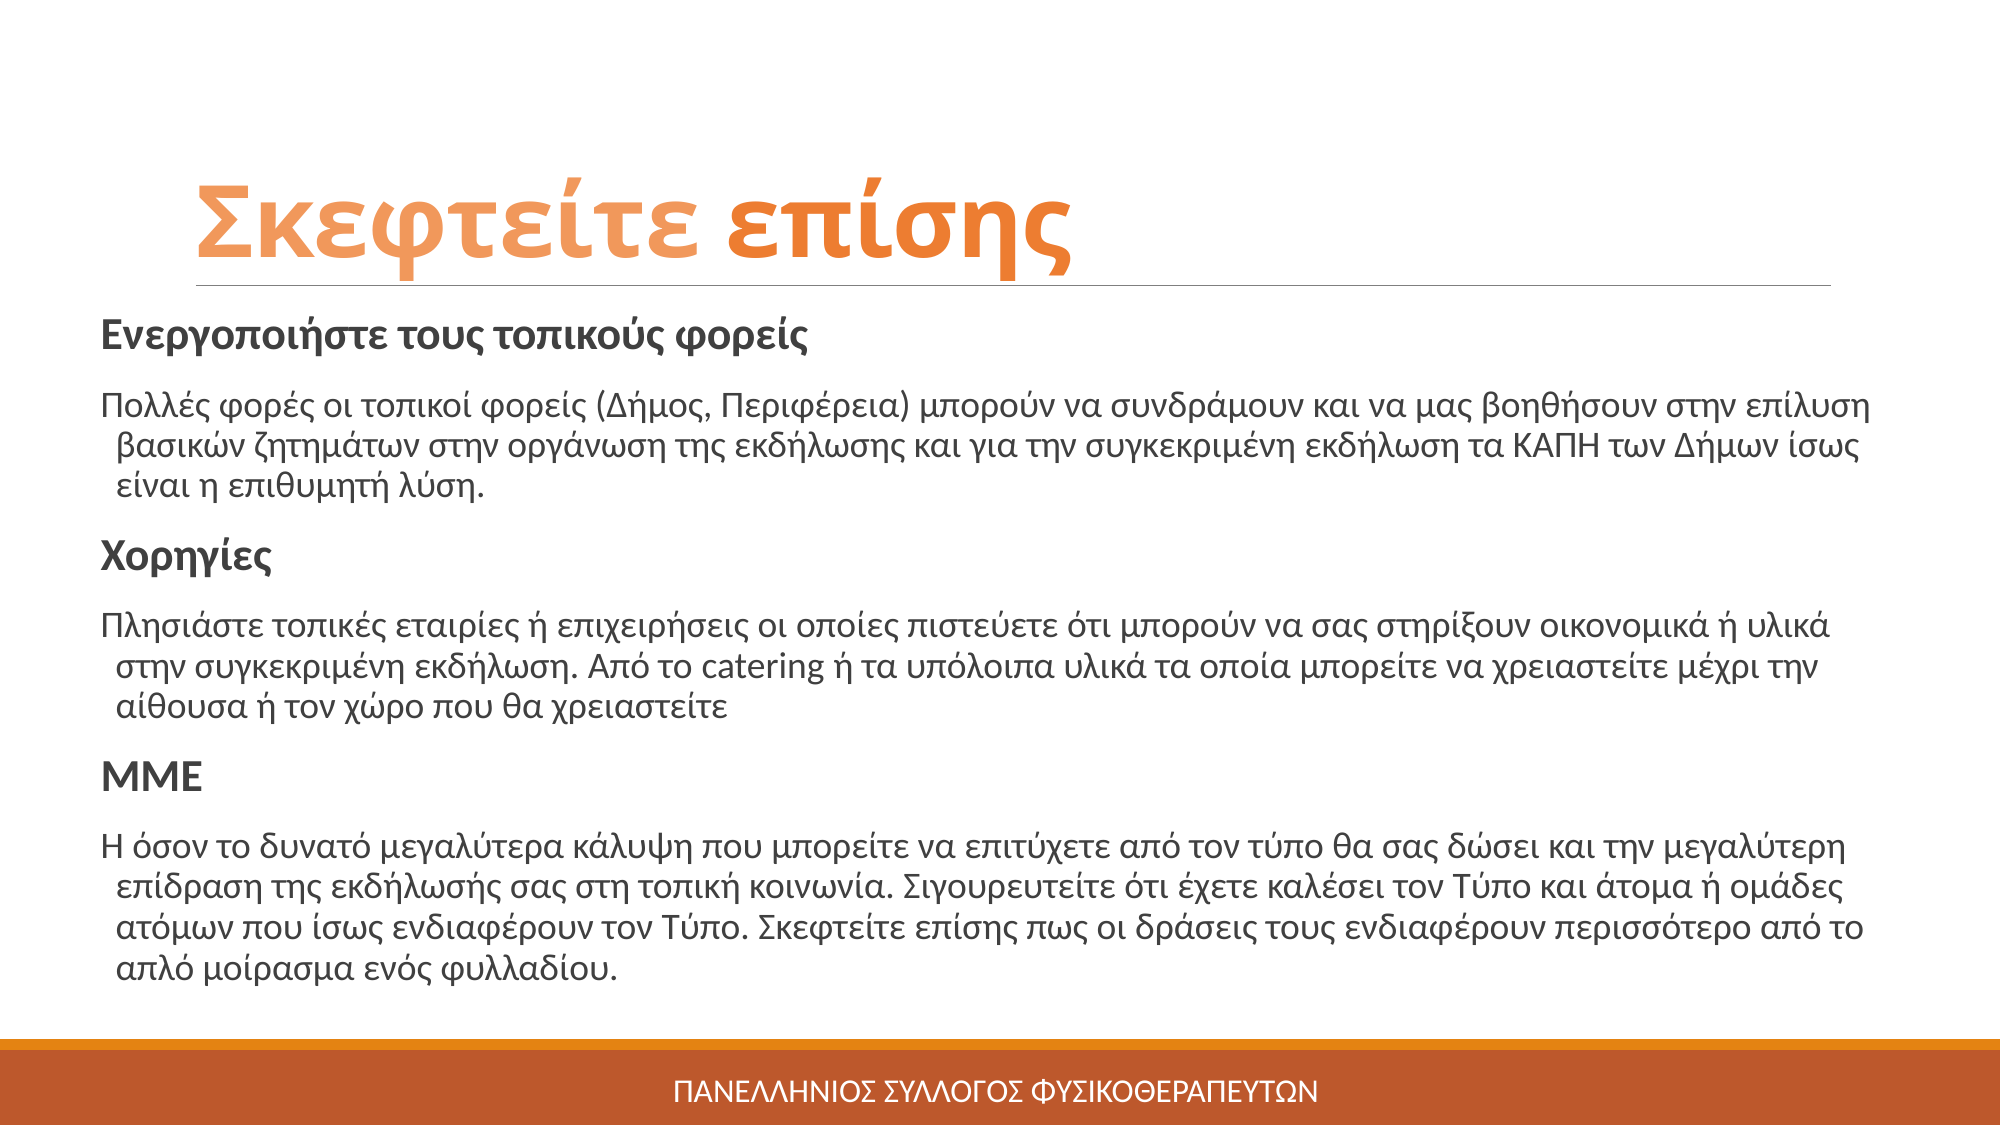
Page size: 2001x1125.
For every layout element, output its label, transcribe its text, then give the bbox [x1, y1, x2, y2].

text_box ΠΑΝΕΛΛΗΝΙΟΣ ΣΥΛΛΟΓΟΣ ΦΥΣΙΚΟΘΕΡΑΠΕΥΤΩΝ [604, 1059, 1396, 1120]
title Σκεφτείτε επίσης [180, 47, 1831, 286]
list Ενεργοποιήστε τους τοπικούς φορείς Πολλές φορές οι τοπικοί φορείς (Δήμος, Περιφέρεια) μπορούν να συνδράμουν και να μας βοηθήσουν στην επίλυση βασικών ζητημάτων στην οργάνωση της εκδήλωσης και για την συγκεκριμένη εκδήλωση τα ΚΑΠΗ των Δήμων ίσως είναι η επιθυμητή λύση. Χορηγίες Πλησιάστε τοπικές εταιρίες ή επιχειρήσεις οι οποίες πιστεύετε ότι μπορούν να σας στηρίξουν οικονομικά ή υλικά στην συγκεκριμένη εκδήλωση. Από το catering ή τα υπόλοιπα υλικά τα οποία μπορείτε να χρειαστείτε μέχρι την αίθουσα ή τον χώρο που θα χρειαστείτε ΜΜΕ Η όσον το δυνατό μεγαλύτερα κάλυψη που μπορείτε να επιτύχετε από τον τύπο θα σας δώσει και την μεγαλύτερη επίδραση της εκδήλωσής σας στη τοπική κοινωνία. Σιγουρευτείτε ότι έχετε καλέσει τον Τύπο και άτομα ή ομάδες ατόμων που ίσως ενδιαφέρουν τον Τύπο. Σκεφτείτε επίσης πως οι δράσεις τους ενδιαφέρουν περισσότερο από το απλό μοίρασμα ενός φυλλαδίου. [85, 302, 1910, 1042]
